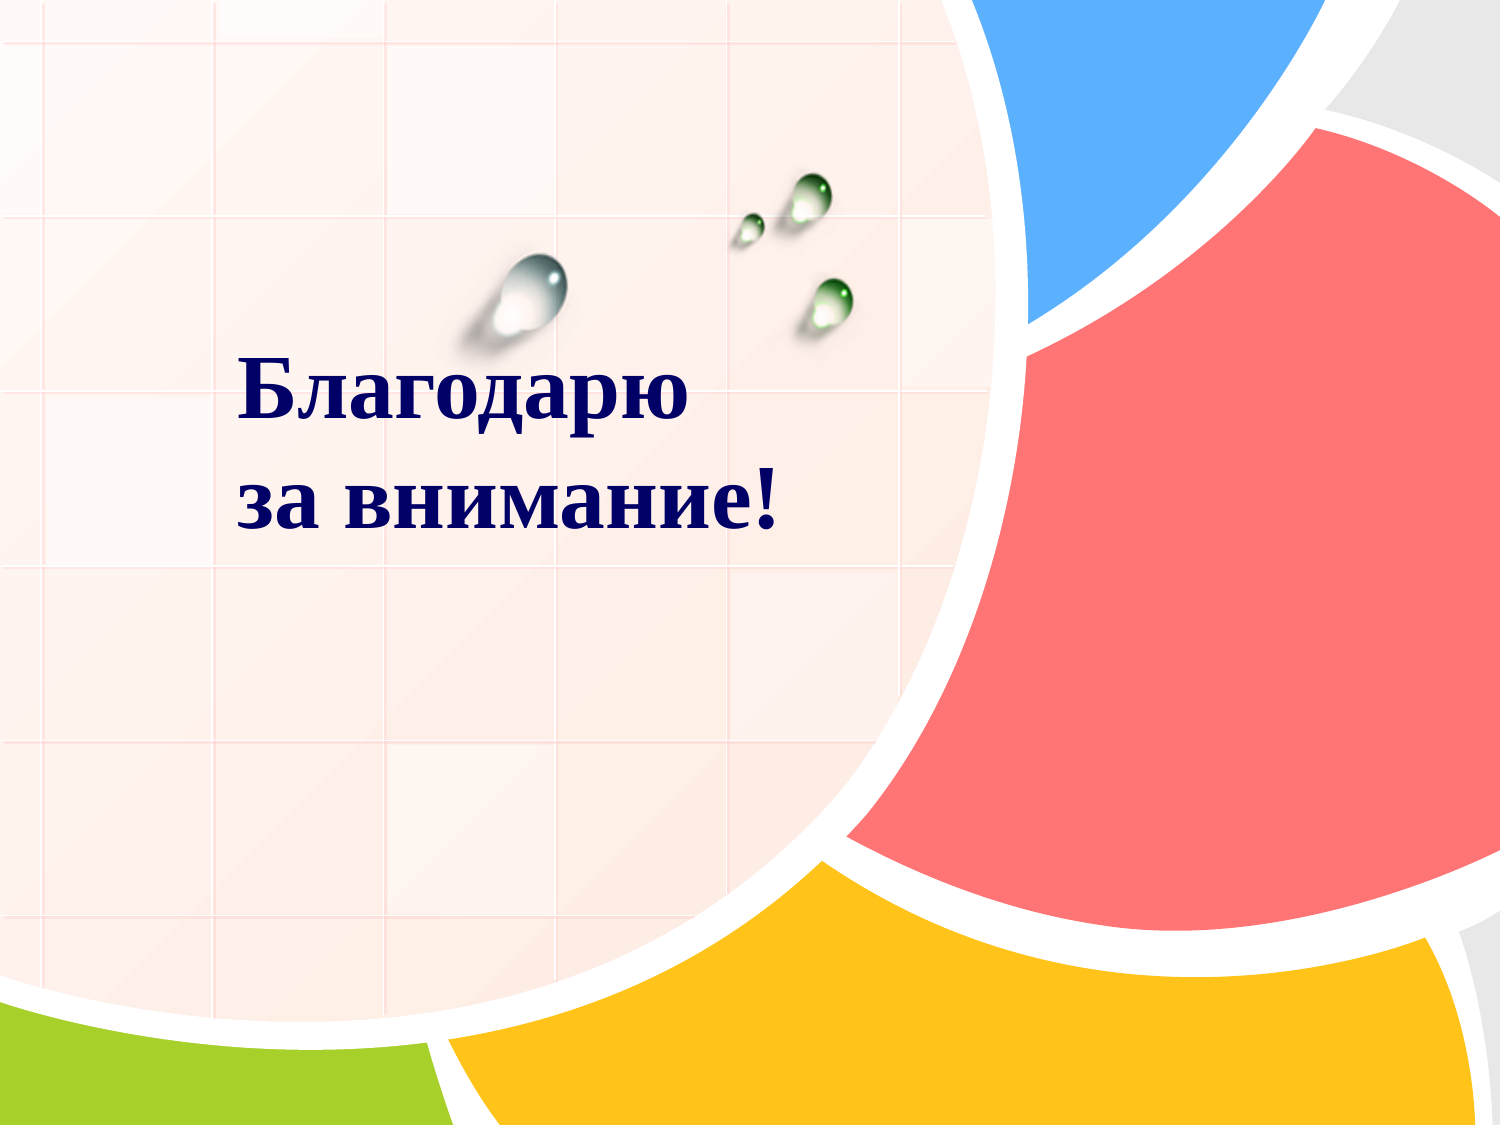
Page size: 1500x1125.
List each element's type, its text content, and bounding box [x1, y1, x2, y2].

title Благодарю за внимание! [222, 316, 1500, 558]
picture [431, 76, 894, 316]
text_box [54, 834, 1105, 910]
